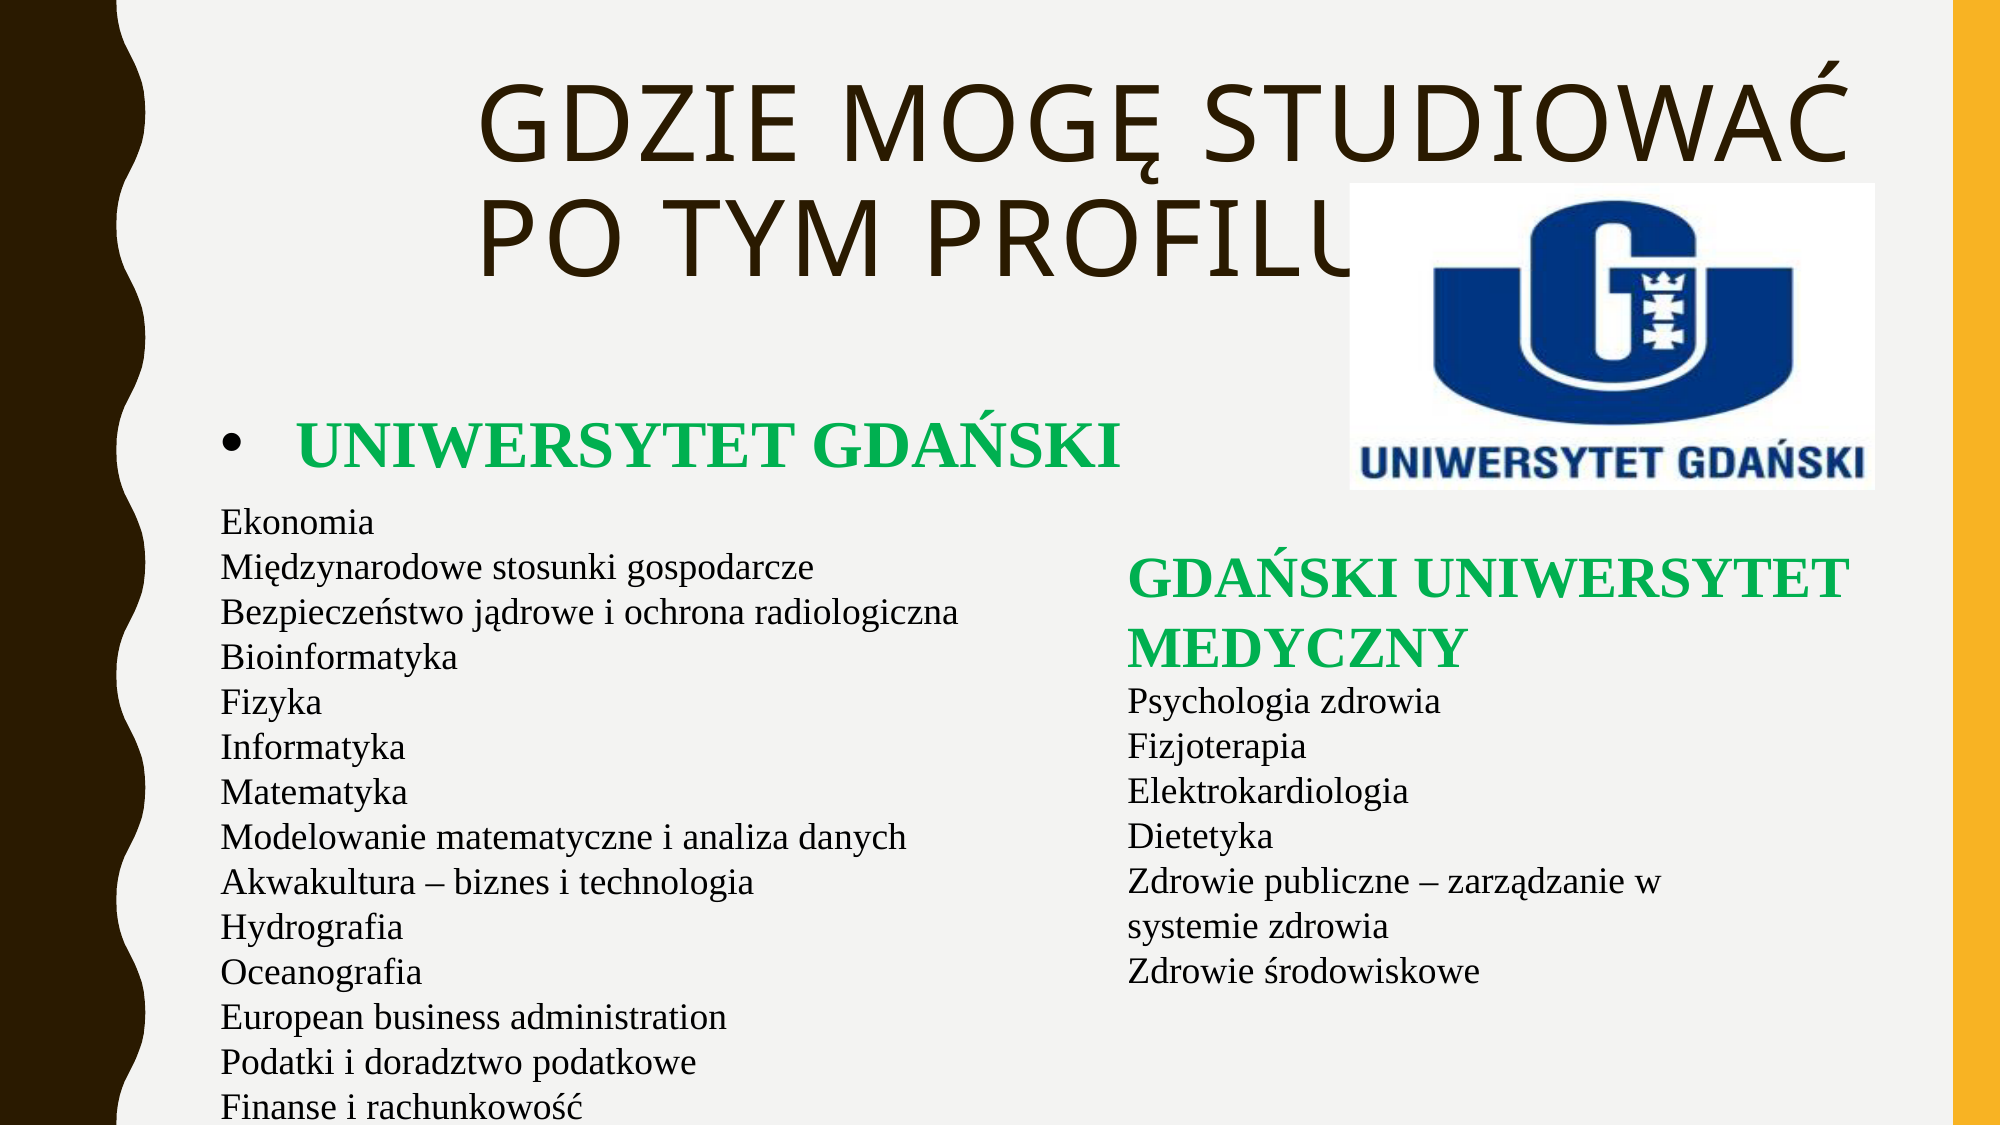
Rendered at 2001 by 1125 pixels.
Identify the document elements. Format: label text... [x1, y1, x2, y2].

text_box Psychologia zdrowia Fizjoterapia Elektrokardiologia Dietetyka Zdrowie publiczne – zarządzanie w systemie zdrowia Zdrowie środowiskowe [1112, 668, 1709, 999]
text_box Ekonomia Międzynarodowe stosunki gospodarcze Bezpieczeństwo jądrowe i ochrona radiologiczna Bioinformatyka Fizyka Informatyka Matematyka Modelowanie matematyczne i analiza danych Akwakultura – biznes i technologia Hydrografia Oceanografia European business administration Podatki i doradztwo podatkowe Finanse i rachunkowość [205, 490, 1811, 1125]
picture [1349, 183, 1876, 490]
text_box UNIWERSYTET GDAŃSKI [205, 394, 1255, 489]
text_box GDAŃSKI UNIWERSYTET MEDYCZNY [1112, 532, 1889, 687]
title Gdzie mogę studiować po tym profilu? [205, 62, 1876, 308]
